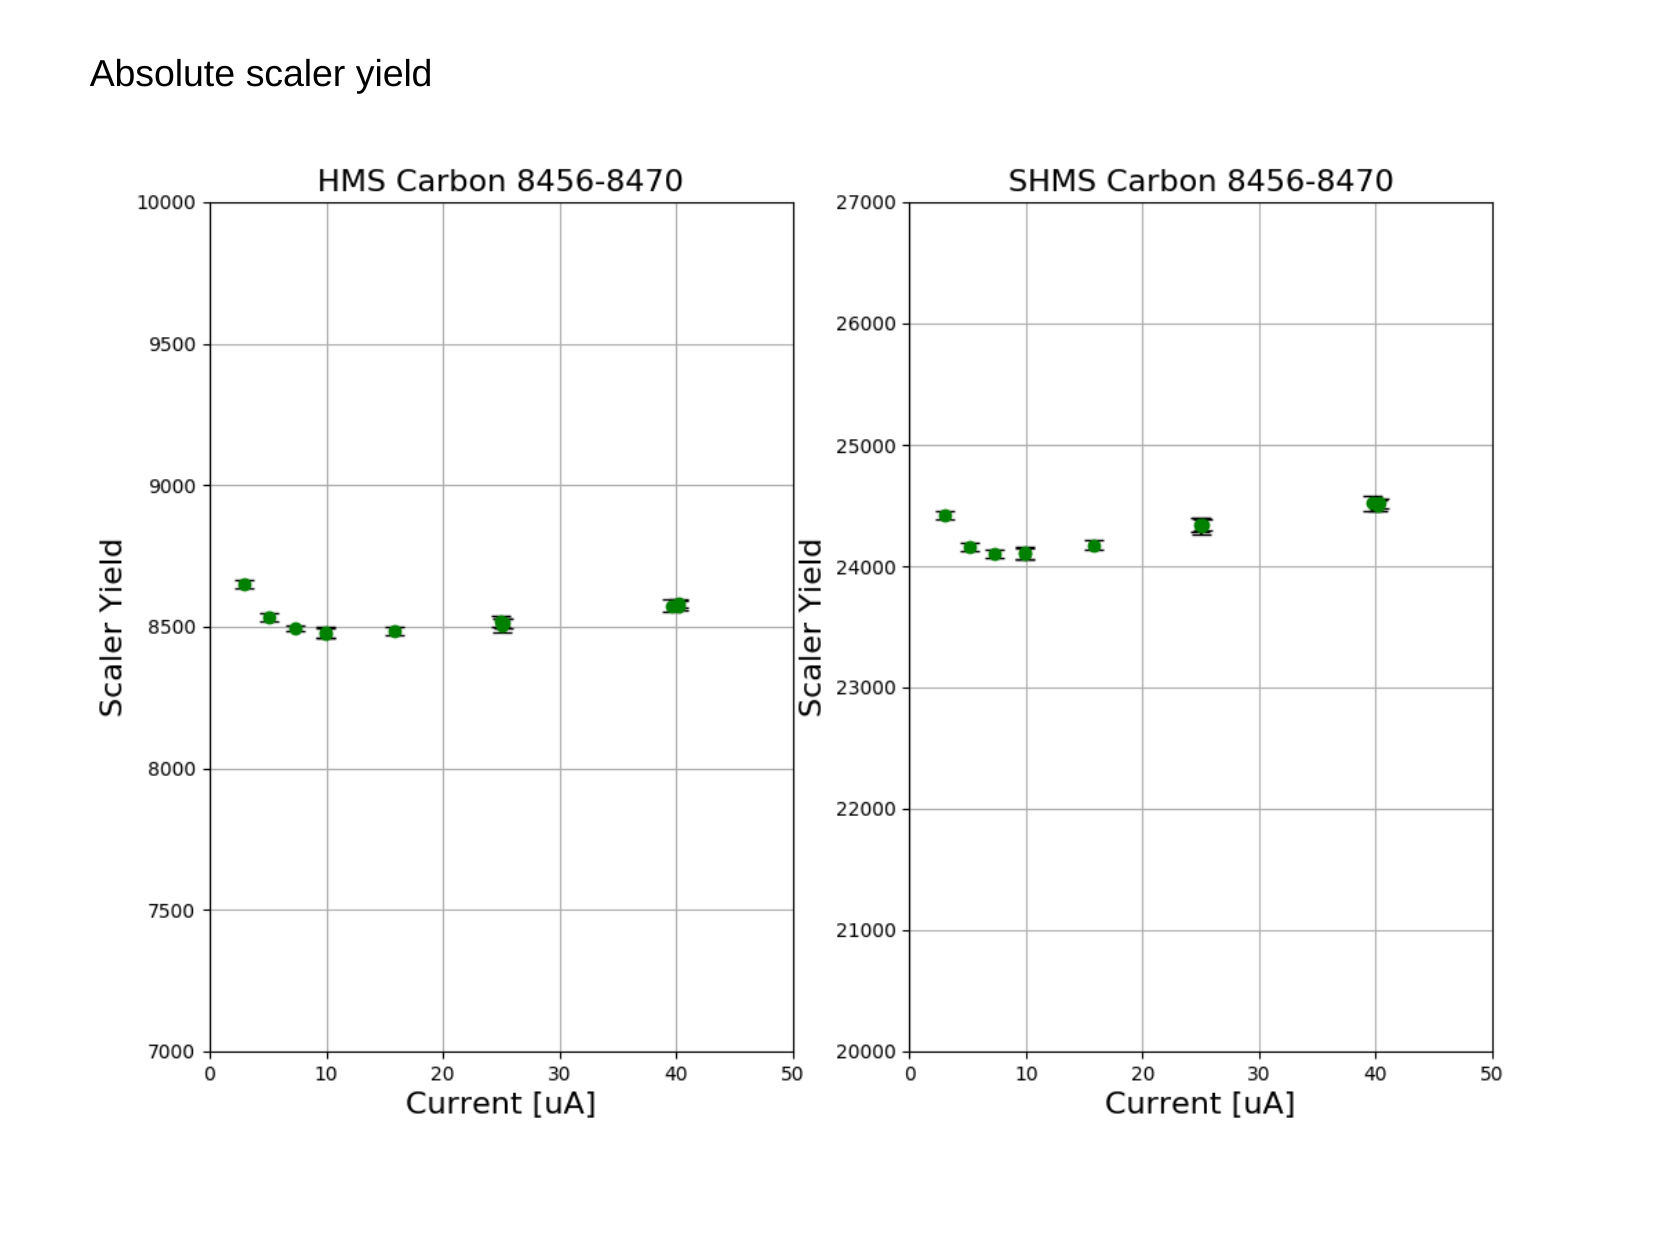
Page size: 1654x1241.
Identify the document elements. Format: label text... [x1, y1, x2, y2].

text_box Absolute scaler yield [75, 45, 511, 102]
picture [3, 70, 1654, 1173]
